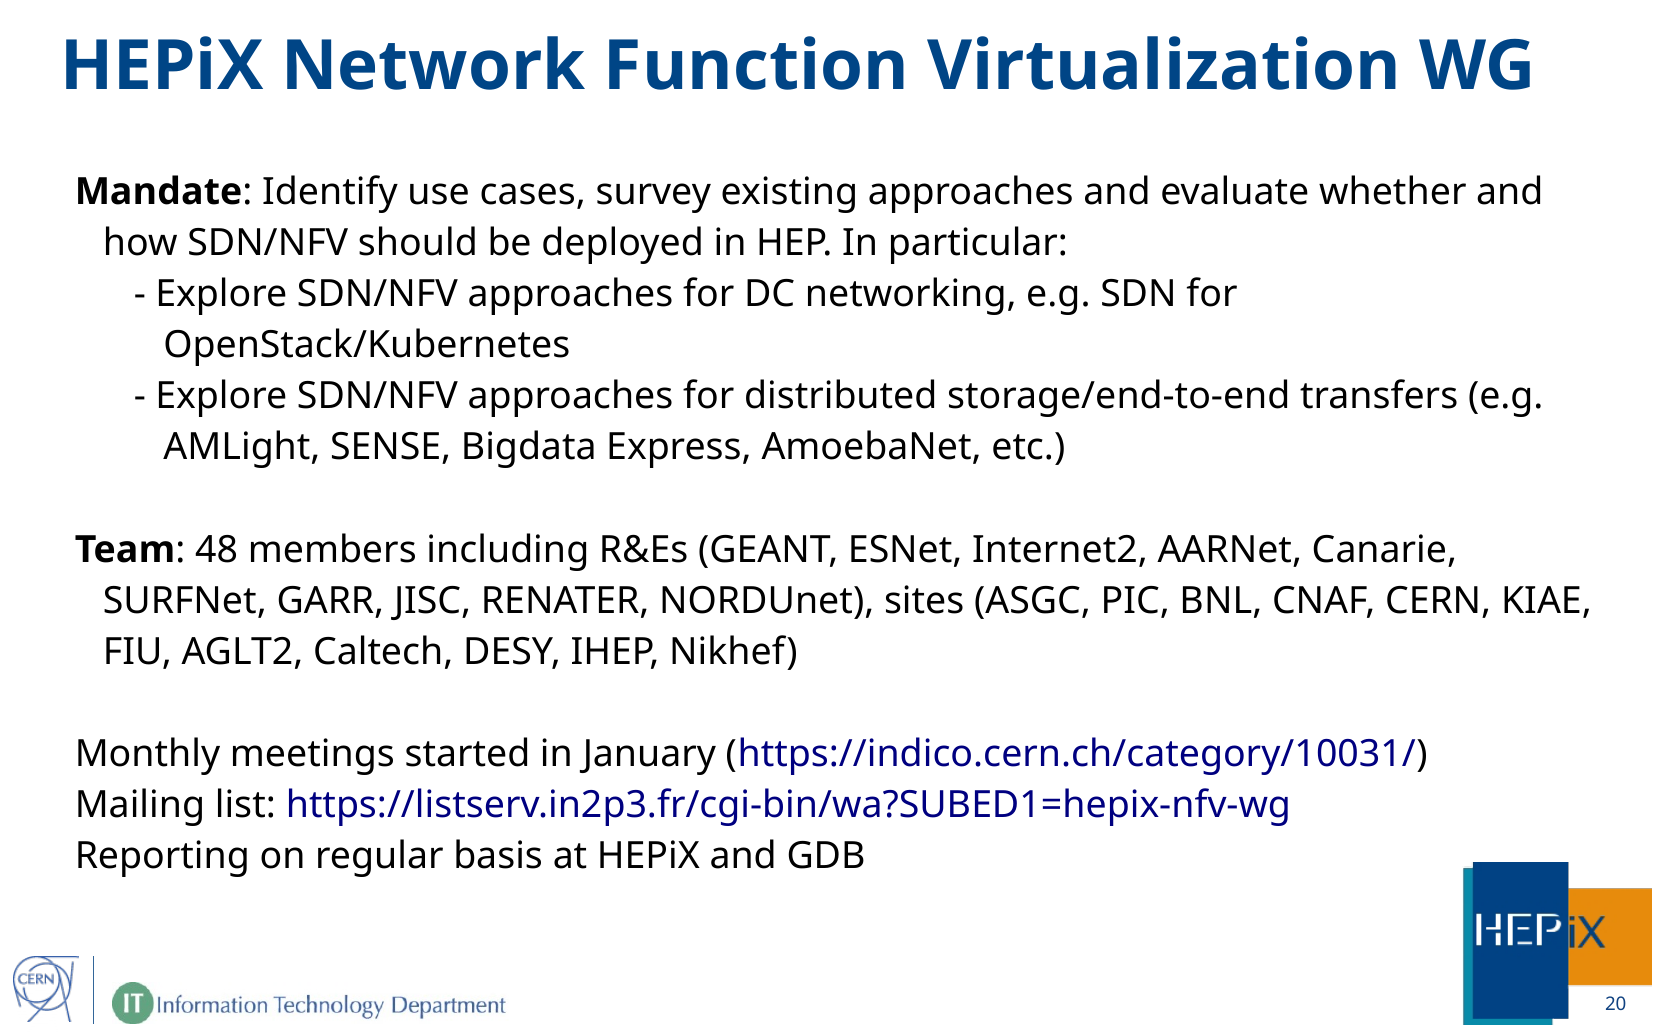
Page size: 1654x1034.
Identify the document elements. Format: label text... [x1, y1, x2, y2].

picture [1462, 862, 1652, 1025]
text_box Mandate: Identify use cases, survey existing approaches and evaluate whether and how SDN/NFV should be deployed in HEP. In particular: - Explore SDN/NFV approaches for DC networking, e.g. SDN for OpenStack/Kubernetes - Explore SDN/NFV approaches for distributed storage/end-to-end transfers (e.g. AMLight, SENSE, Bigdata Express, AmoebaNet, etc.) Team: 48 members including R&Es (GEANT, ESNet, Internet2, AARNet, Canarie, SURFNet, GARR, JISC, RENATER, NORDUnet), sites (ASGC, PIC, BNL, CNAF, CERN, KIAE, FIU, AGLT2, Caltech, DESY, IHEP, Nikhef) Monthly meetings started in January (https://indico.cern.ch/category/10031/) Mailing list: https://listserv.in2p3.fr/cgi-bin/wa?SUBED1=hepix-nfv-wg Reporting on regular basis at HEPiX and GDB [60, 157, 1638, 1034]
title HEPiX Network Function Virtualization WG [60, 0, 1583, 157]
picture [13, 956, 60, 1032]
